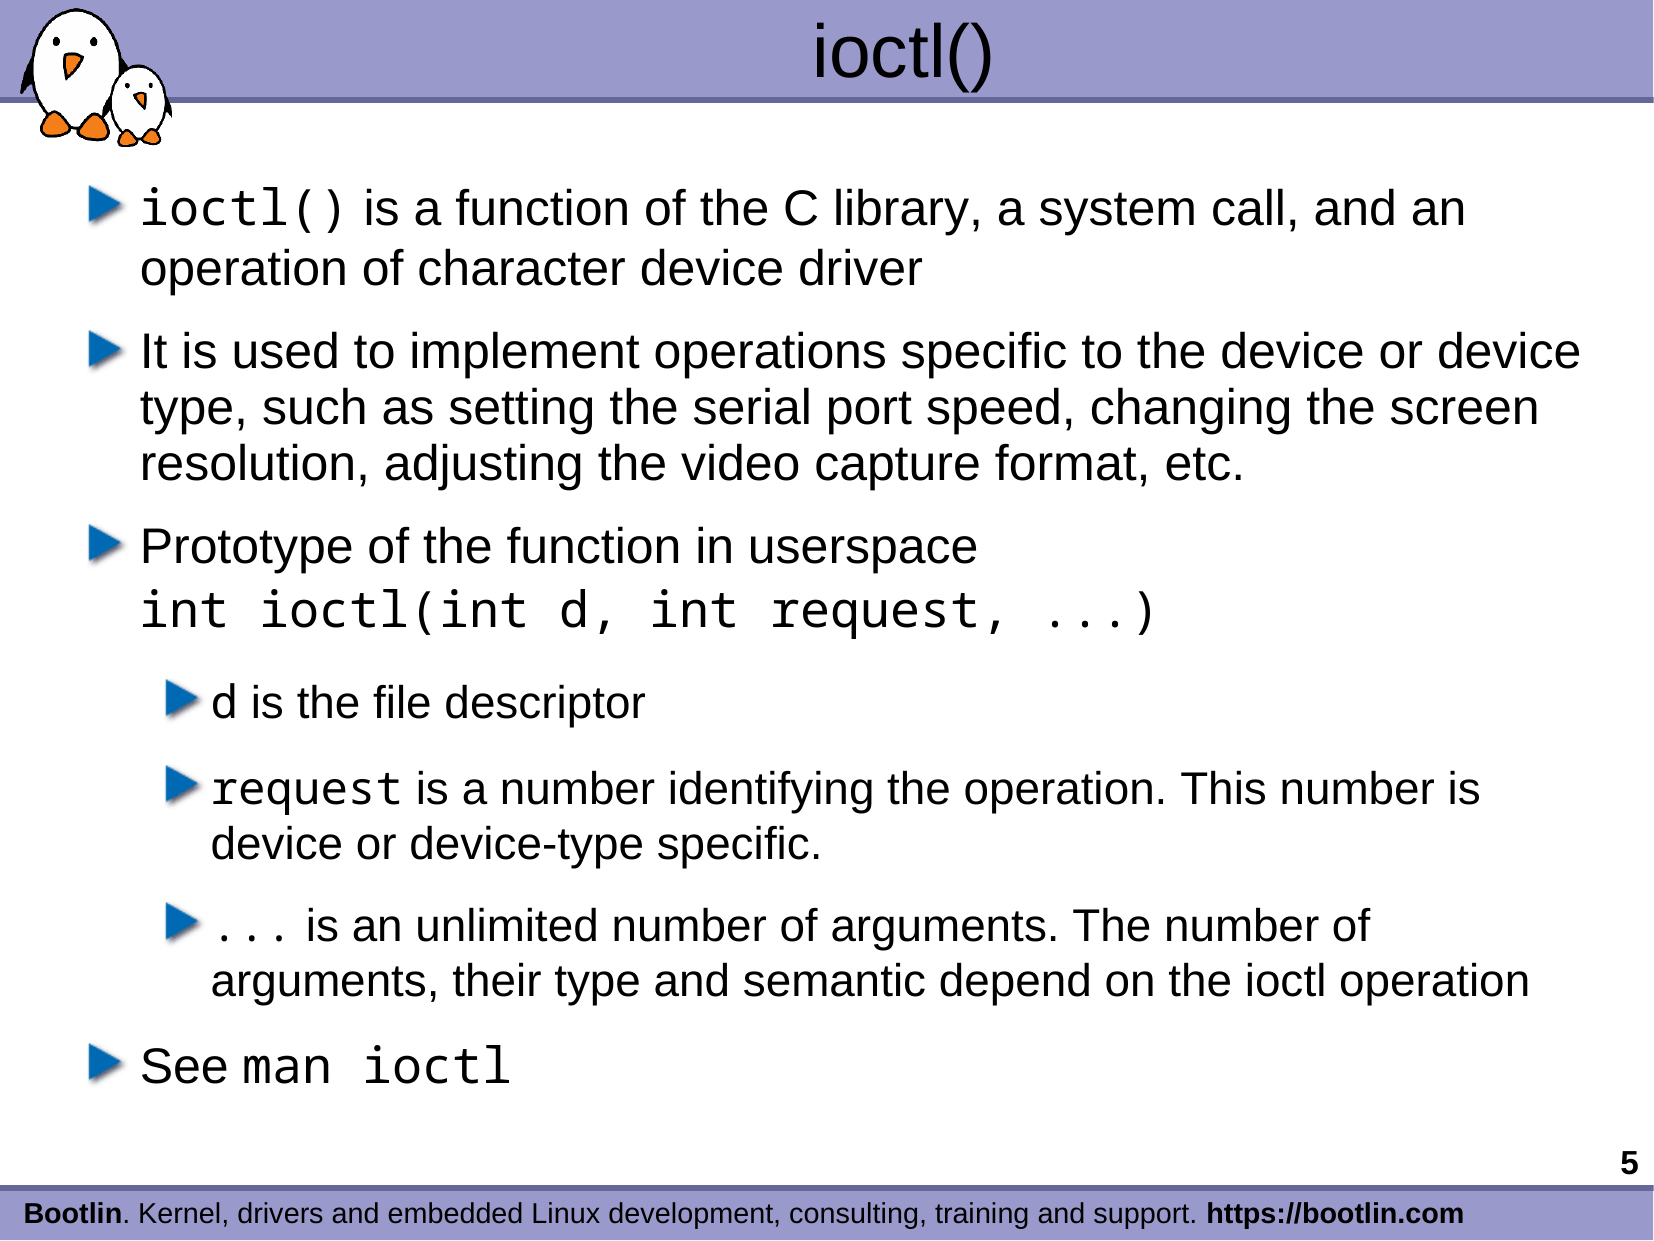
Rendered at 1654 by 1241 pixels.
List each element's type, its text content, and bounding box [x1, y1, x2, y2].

title ioctl() [178, 5, 1631, 97]
list ioctl() is a function of the C library, a system call, and an operation of character device driver It is used to implement operations specific to the device or device type, such as setting the serial port speed, changing the screen resolution, adjusting the video capture format, etc. Prototype of the function in userspace int ioctl(int d, int request, ...) d is the file descriptor request is a number identifying the operation. This number is device or device-type specific. ... is an unlimited number of arguments. The number of arguments, their type and semantic depend on the ioctl operation See man ioctl [68, 172, 1592, 1105]
picture [20, 8, 172, 147]
